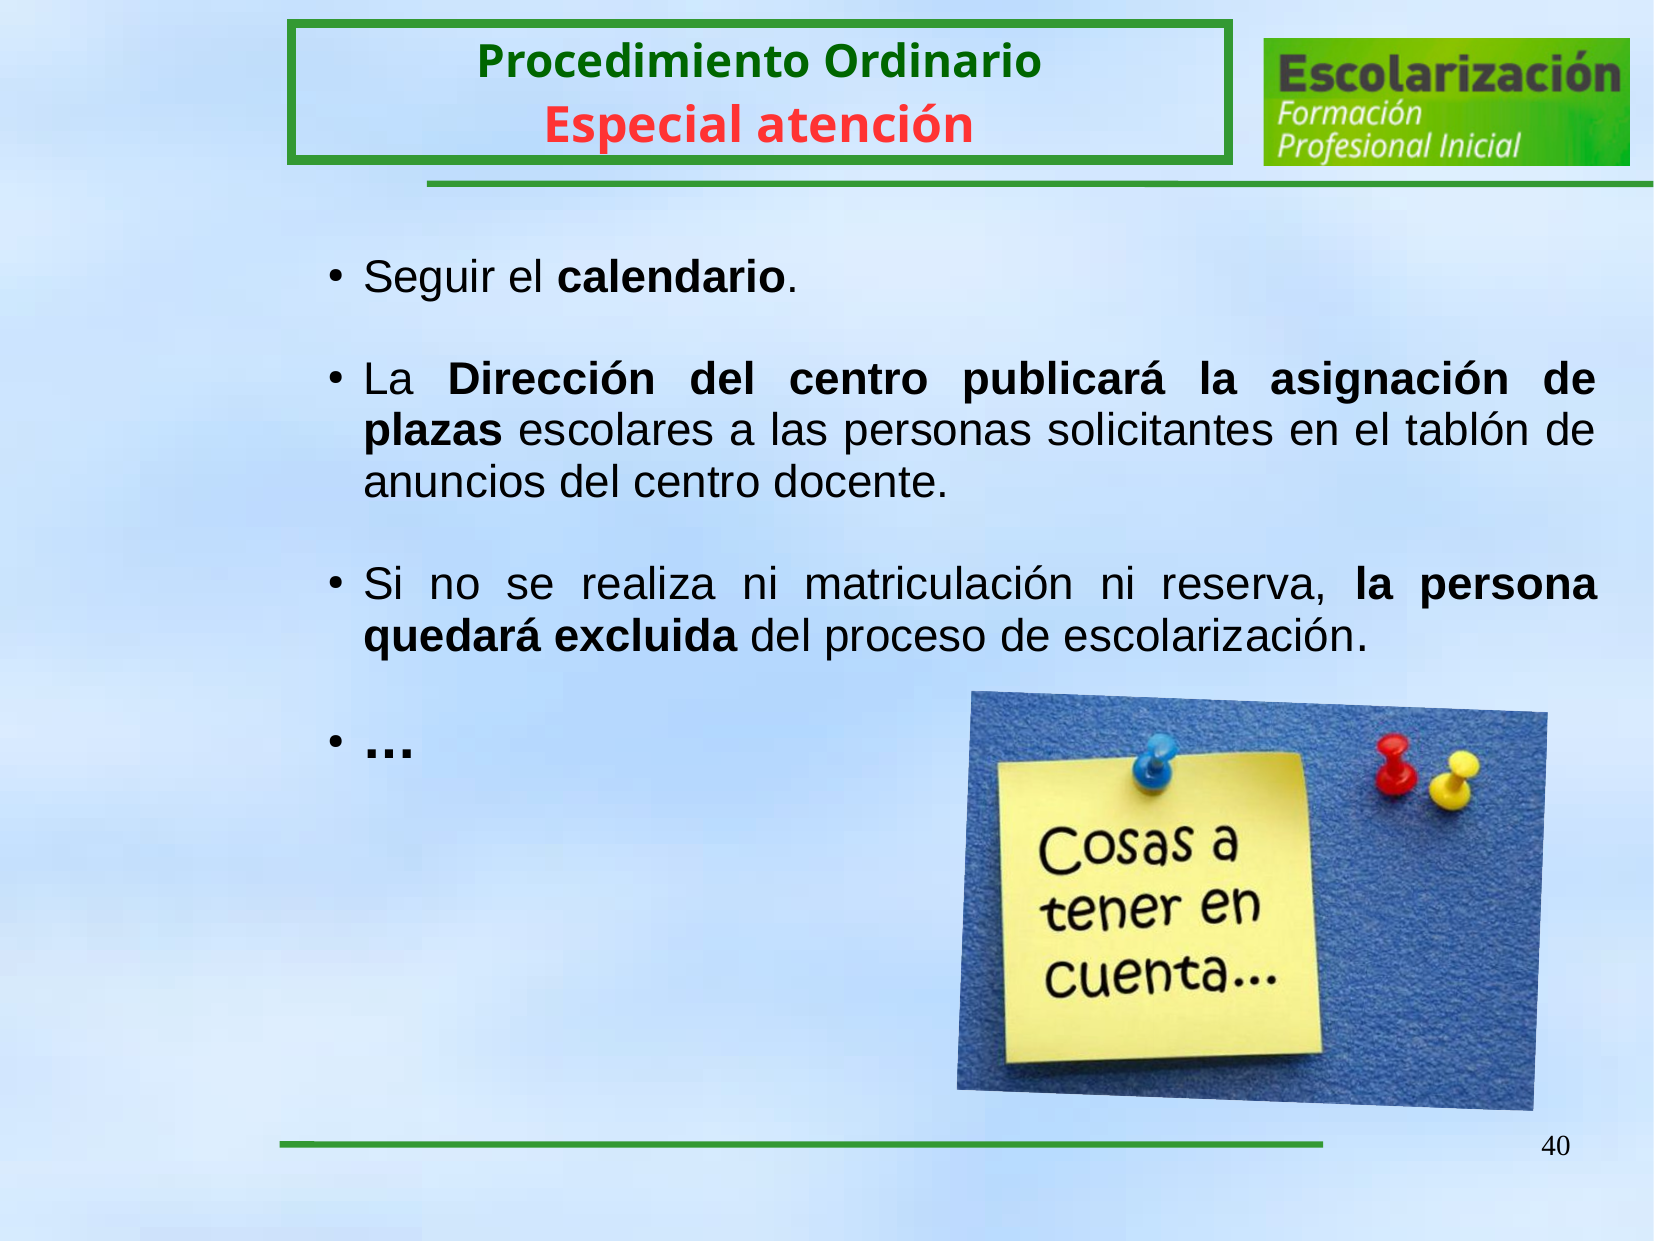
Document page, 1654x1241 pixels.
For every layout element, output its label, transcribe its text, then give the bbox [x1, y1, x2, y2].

picture [0, 0, 1654, 1241]
text_box Seguir el calendario. La Dirección del centro publicará la asignación de plazas escolares a las personas solicitantes en el tablón de anuncios del centro docente. Si no se realiza ni matriculación ni reserva, la persona quedará excluida del proceso de escolarización. ... [312, 140, 1613, 783]
text_box Procedimiento Ordinario Especial atención [291, 23, 1229, 161]
